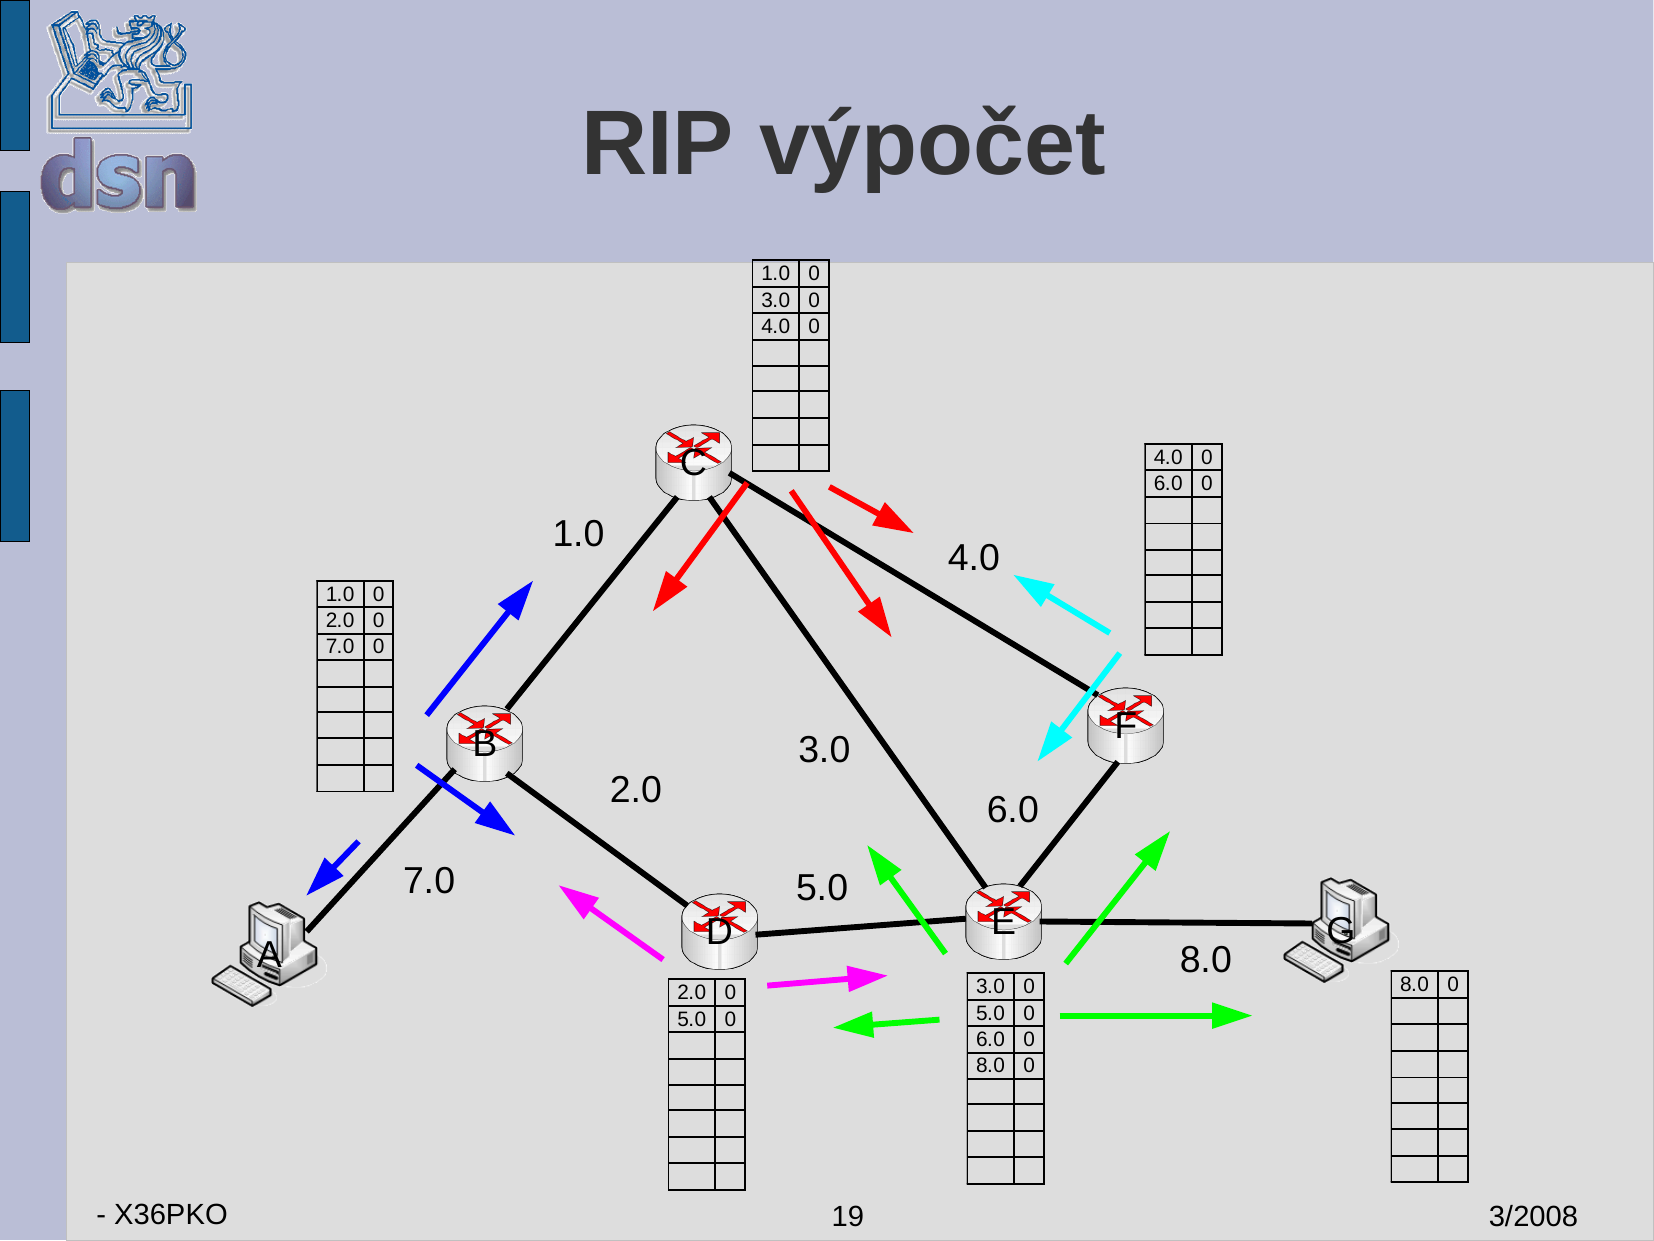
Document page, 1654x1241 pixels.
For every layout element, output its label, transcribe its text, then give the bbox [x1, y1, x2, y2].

picture [655, 424, 732, 501]
chart [316, 580, 396, 794]
text_box 4.0 [933, 528, 1015, 586]
chart [752, 259, 831, 474]
text_box 1.0 [537, 505, 620, 563]
picture [211, 901, 327, 1007]
chart [1390, 970, 1470, 1185]
text_box 2.0 [595, 760, 677, 818]
text_box 7.0 [388, 852, 471, 910]
text_box 6.0 [972, 781, 1054, 839]
picture [446, 705, 523, 782]
chart [966, 972, 1046, 1187]
text_box 3.0 [783, 721, 866, 779]
picture [1087, 687, 1164, 764]
chart [1144, 443, 1224, 657]
text_box 5.0 [781, 859, 864, 917]
picture [10, 10, 223, 230]
chart [668, 978, 747, 1192]
picture [1283, 877, 1399, 983]
picture [681, 893, 758, 970]
text_box 8.0 [1165, 930, 1247, 988]
title RIP výpočet [210, 39, 1478, 247]
picture [965, 883, 1042, 960]
